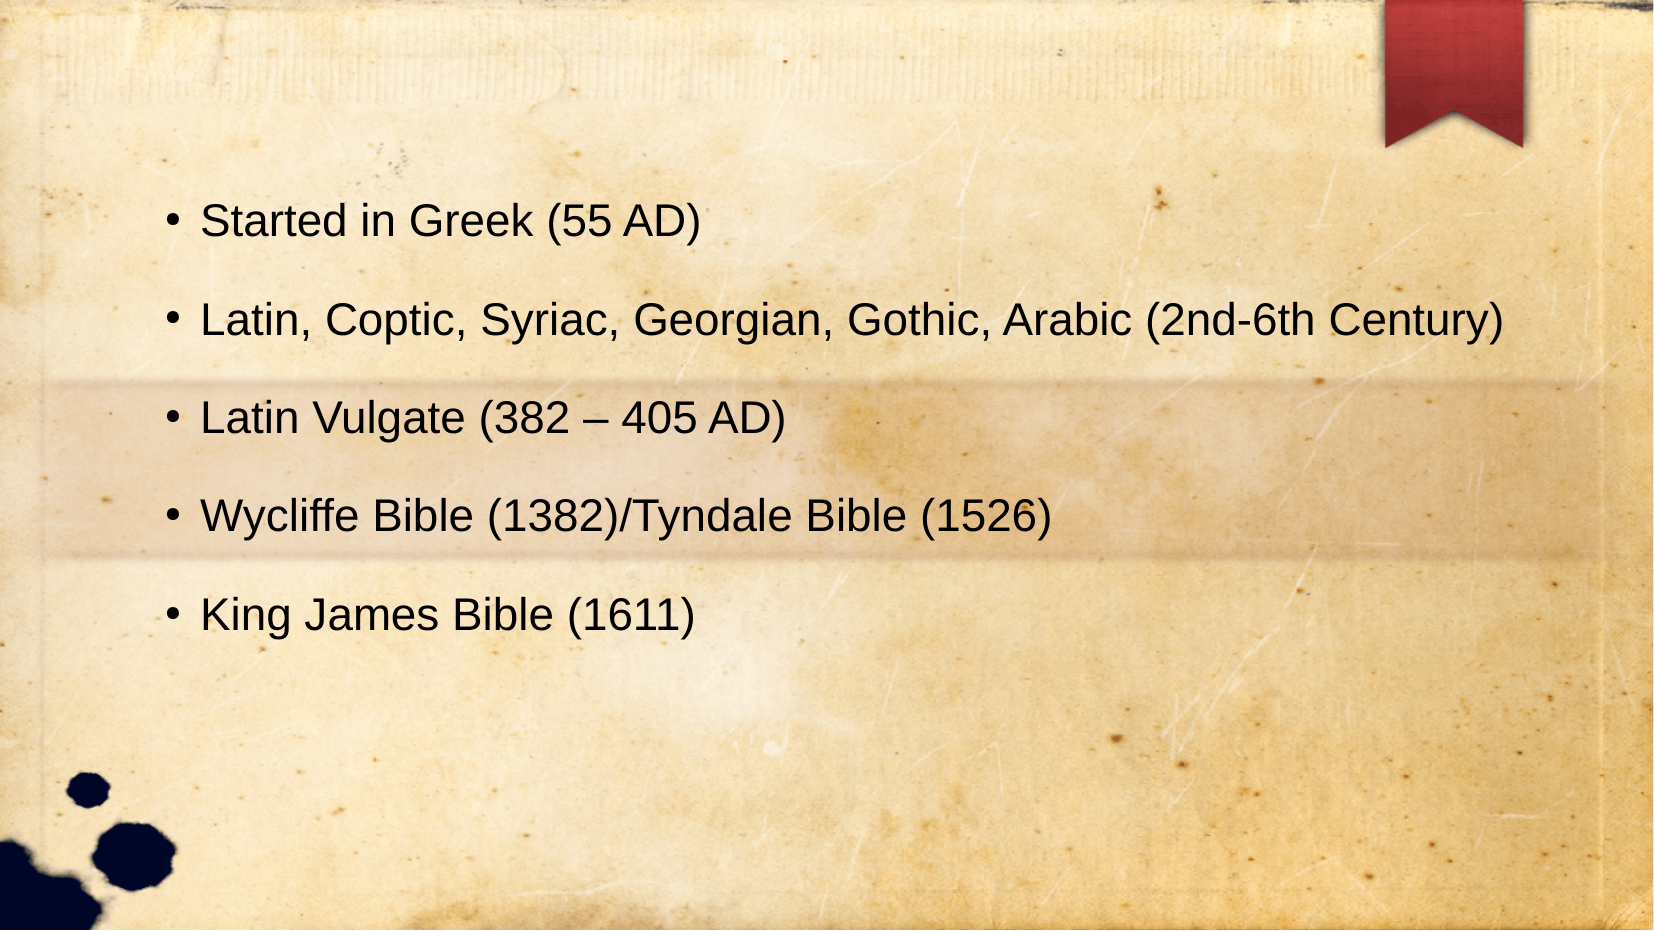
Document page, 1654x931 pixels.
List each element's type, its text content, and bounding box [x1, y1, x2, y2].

text_box Started in Greek (55 AD) Latin, Coptic, Syriac, Georgian, Gothic, Arabic (2nd-6th Century) Latin Vulgate (382 – 405 AD) Wycliffe Bible (1382)/Tyndale Bible (1526) King James Bible (1611) [150, 187, 1538, 901]
picture [0, 0, 1654, 930]
